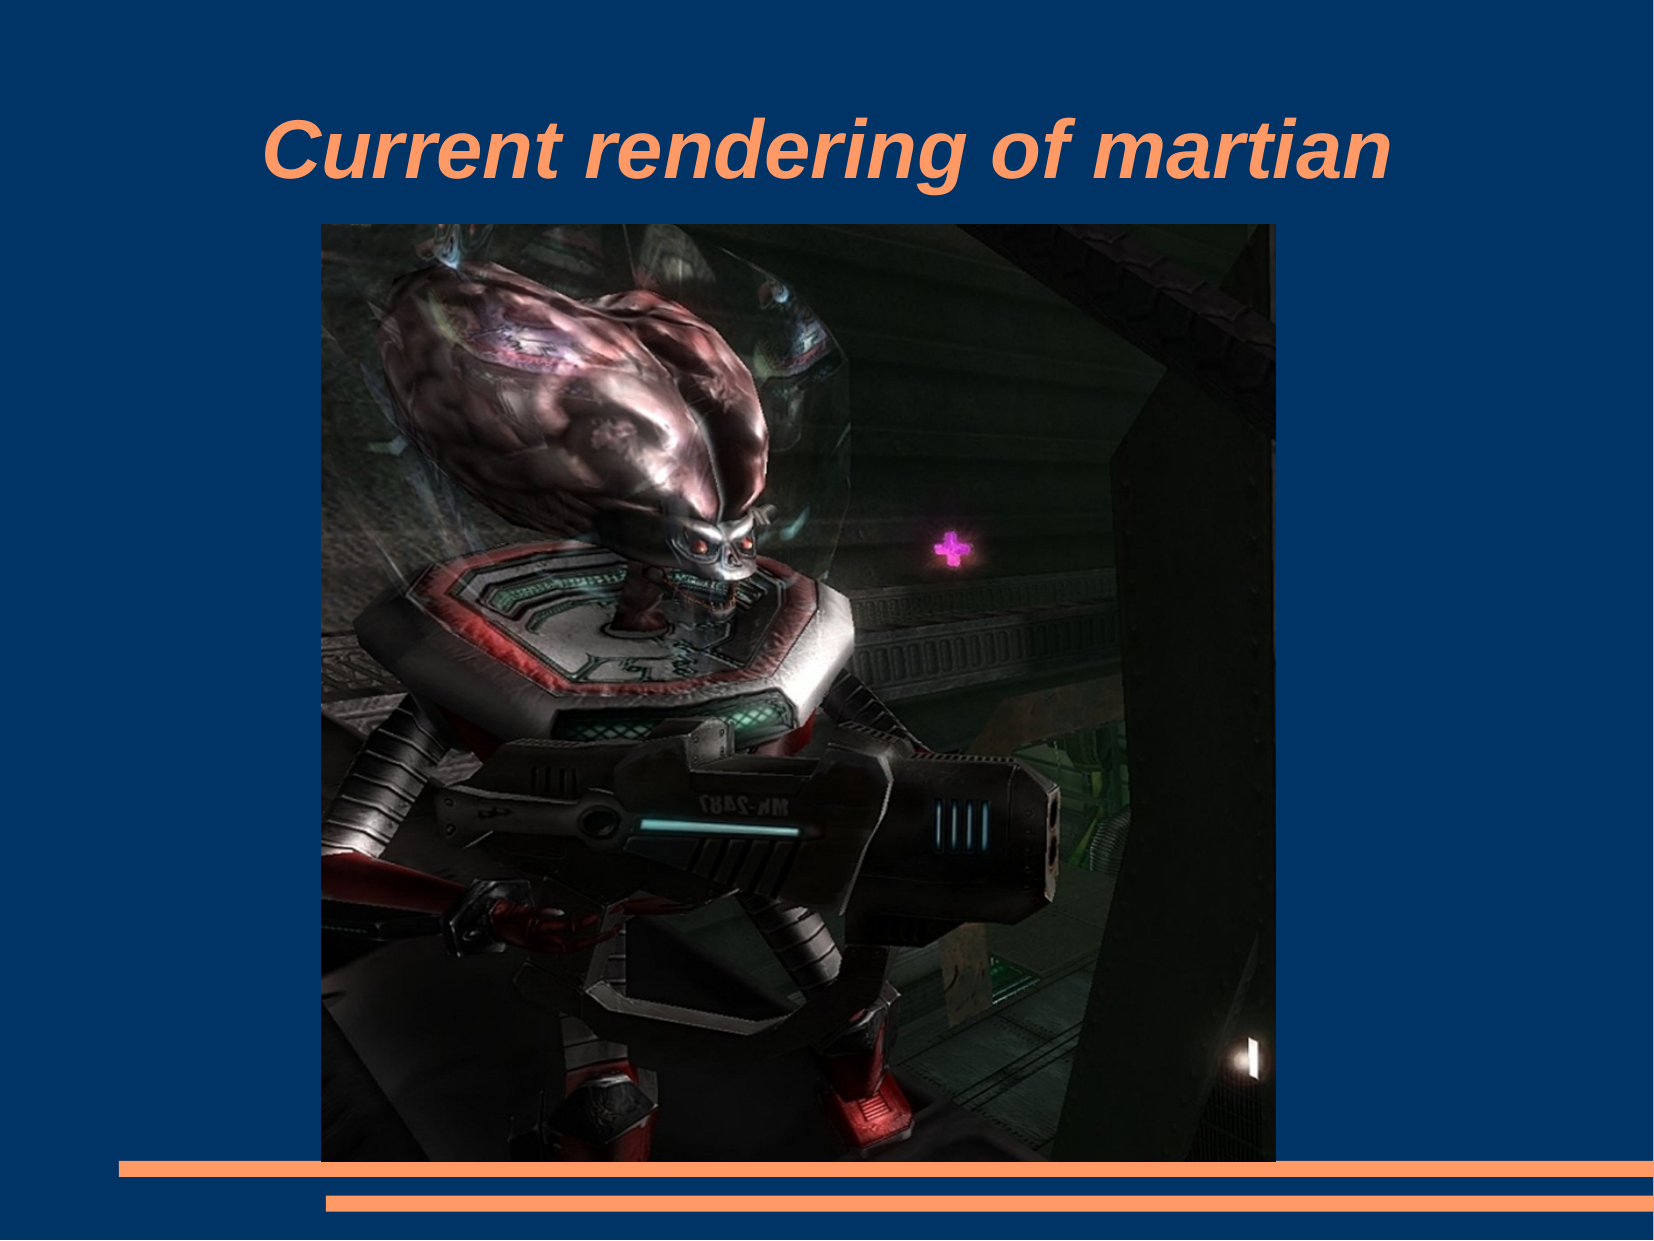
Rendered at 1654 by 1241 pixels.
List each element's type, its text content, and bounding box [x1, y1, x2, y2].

title Current rendering of martian [121, 46, 1534, 254]
picture [321, 224, 1276, 1162]
